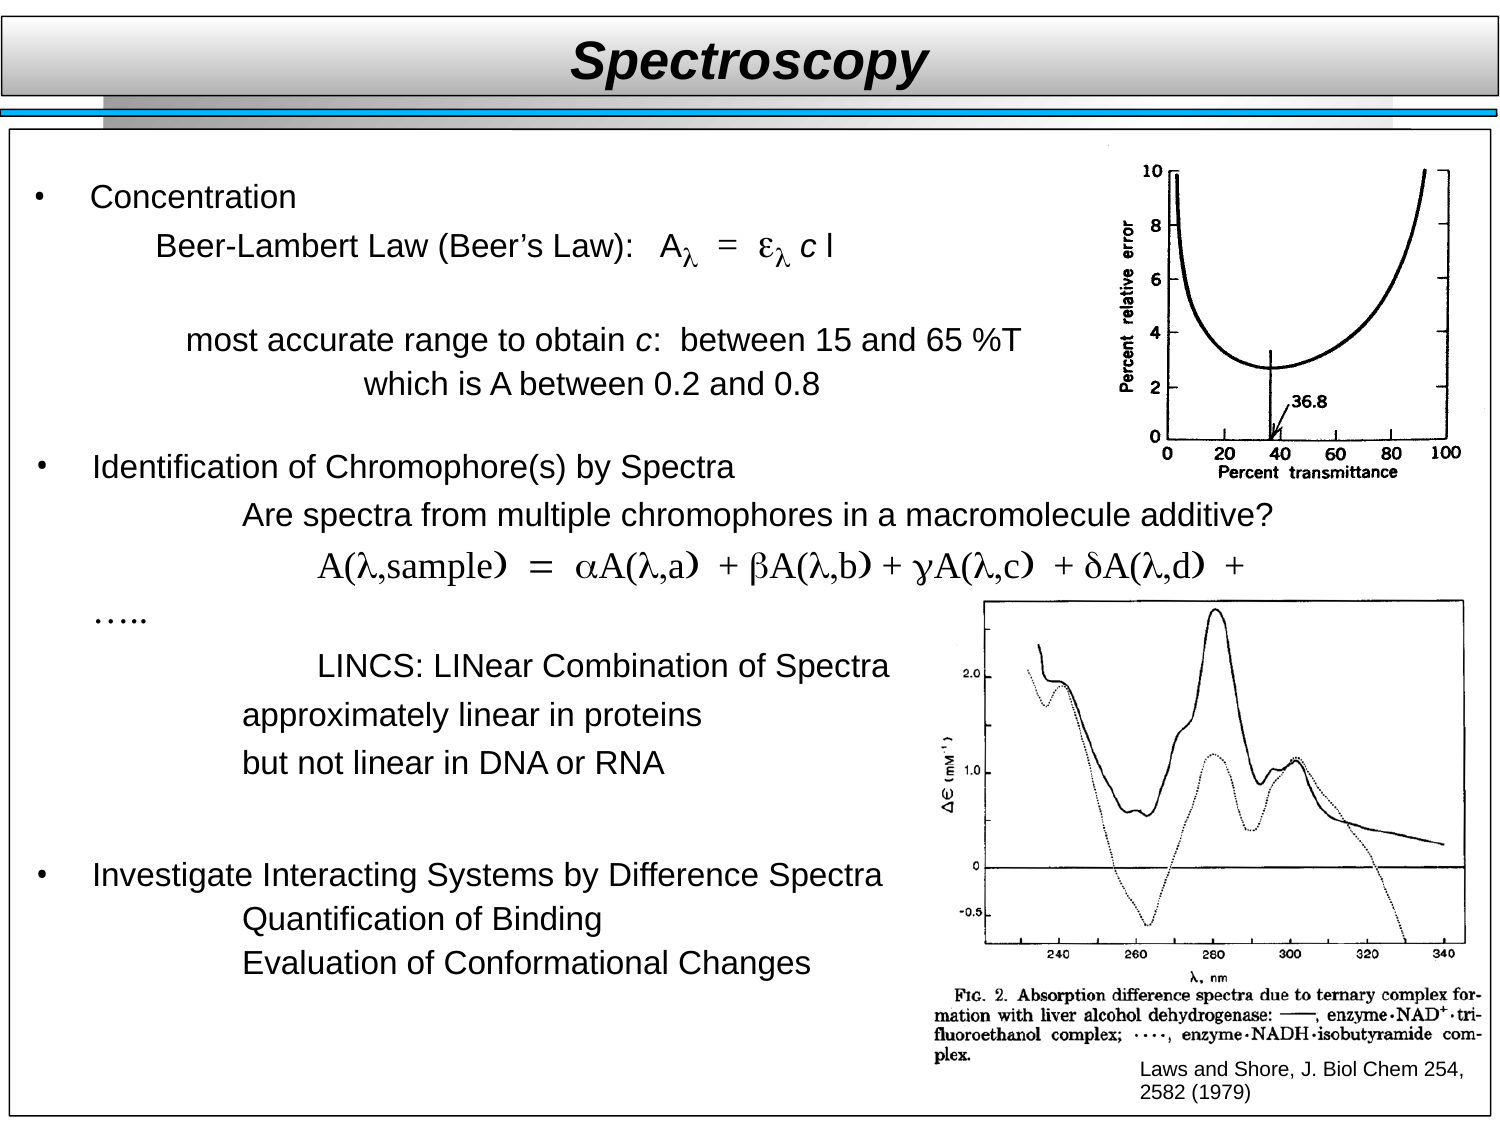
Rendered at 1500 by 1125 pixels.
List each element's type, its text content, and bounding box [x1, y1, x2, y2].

text_box Investigate Interacting Systems by Difference Spectra Quantification of Binding Evaluation of Conformational Changes [21, 850, 934, 1063]
text_box Concentration Beer-Lambert Law (Beer’s Law): Al = el c l [18, 172, 1294, 323]
picture [934, 596, 1485, 1067]
text_box Identification of Chromophore(s) by Spectra Are spectra from multiple chromophores in a macromolecule additive? A(l,sample) = aA(l,a) + bA(l,b) + gA(l,c) + dA(l,d) + ….. LINCS: LINear Combination of Spectra approximately linear in proteins but not linear in DNA or RNA [21, 437, 1296, 813]
picture [1108, 141, 1485, 491]
text_box Spectroscopy [1, 16, 1499, 96]
text_box Laws and Shore, J. Biol Chem 254, 2582 (1979) [1125, 1050, 1490, 1113]
text_box [0, 109, 1497, 117]
text_box [9, 129, 1491, 1116]
text_box most accurate range to obtain c: between 15 and 65 %T which is A between 0.2 and 0.8 [170, 323, 1134, 421]
